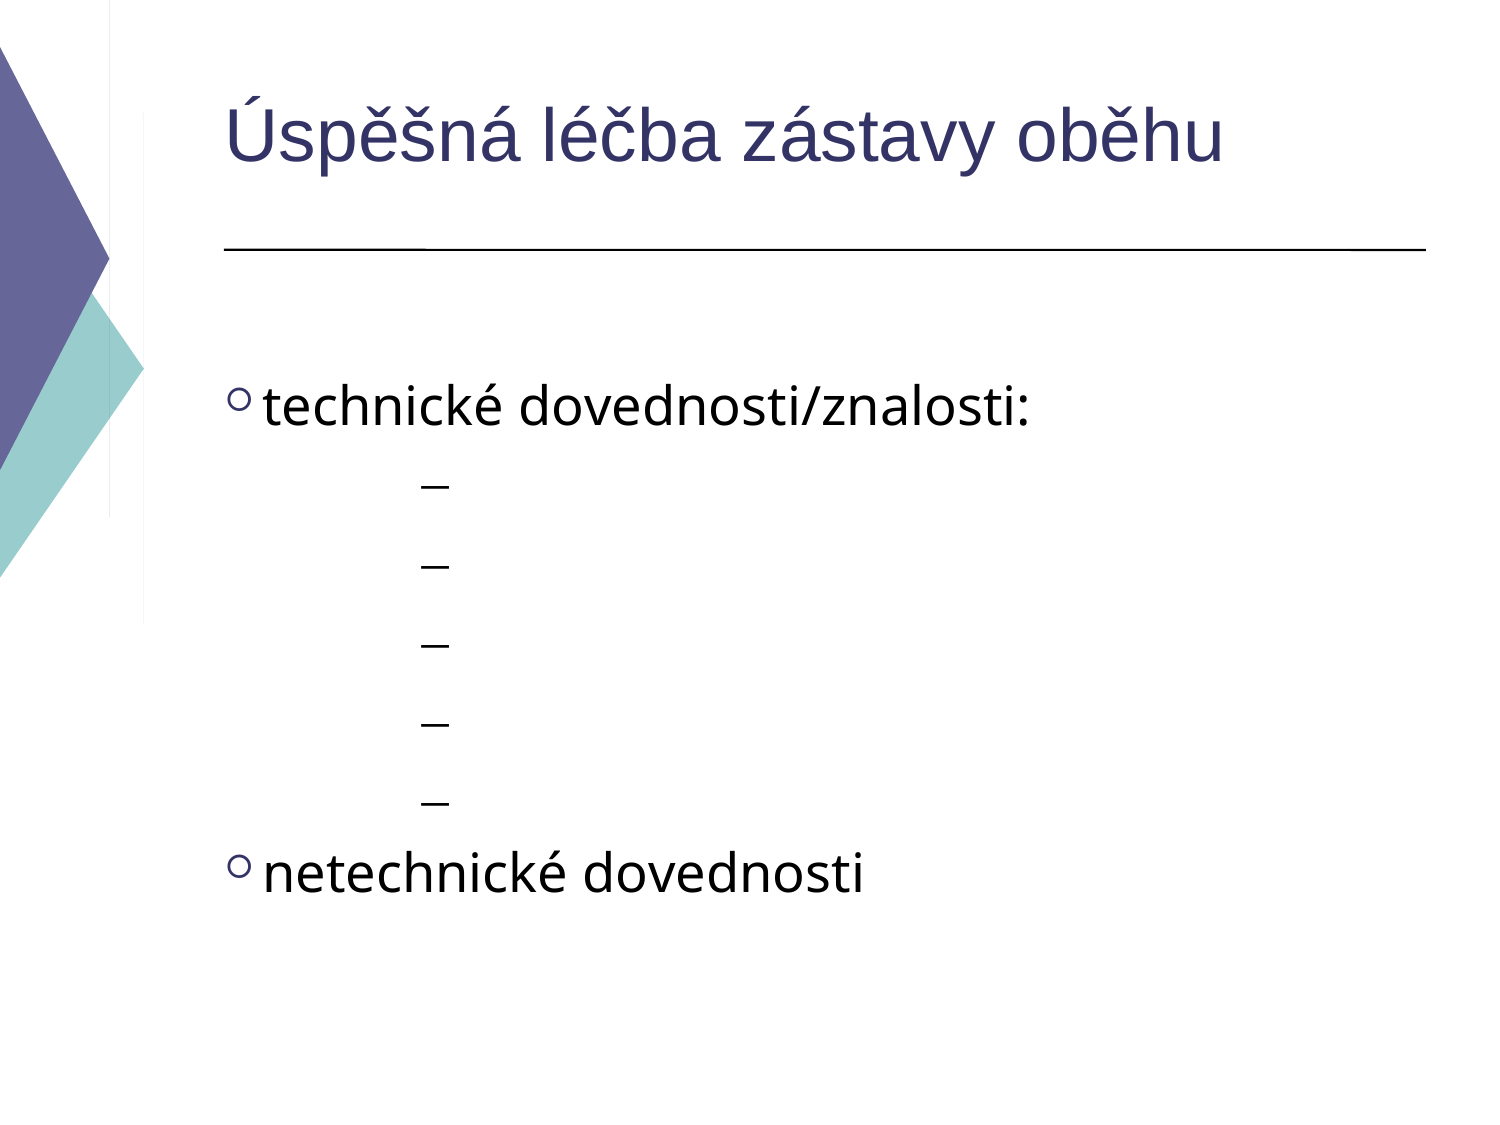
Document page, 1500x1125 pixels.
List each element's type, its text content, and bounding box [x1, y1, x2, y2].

list technické dovednosti/znalosti: netechnické dovednosti [224, 299, 1423, 966]
title Úspěšná léčba zástavy oběhu [224, 41, 1423, 236]
